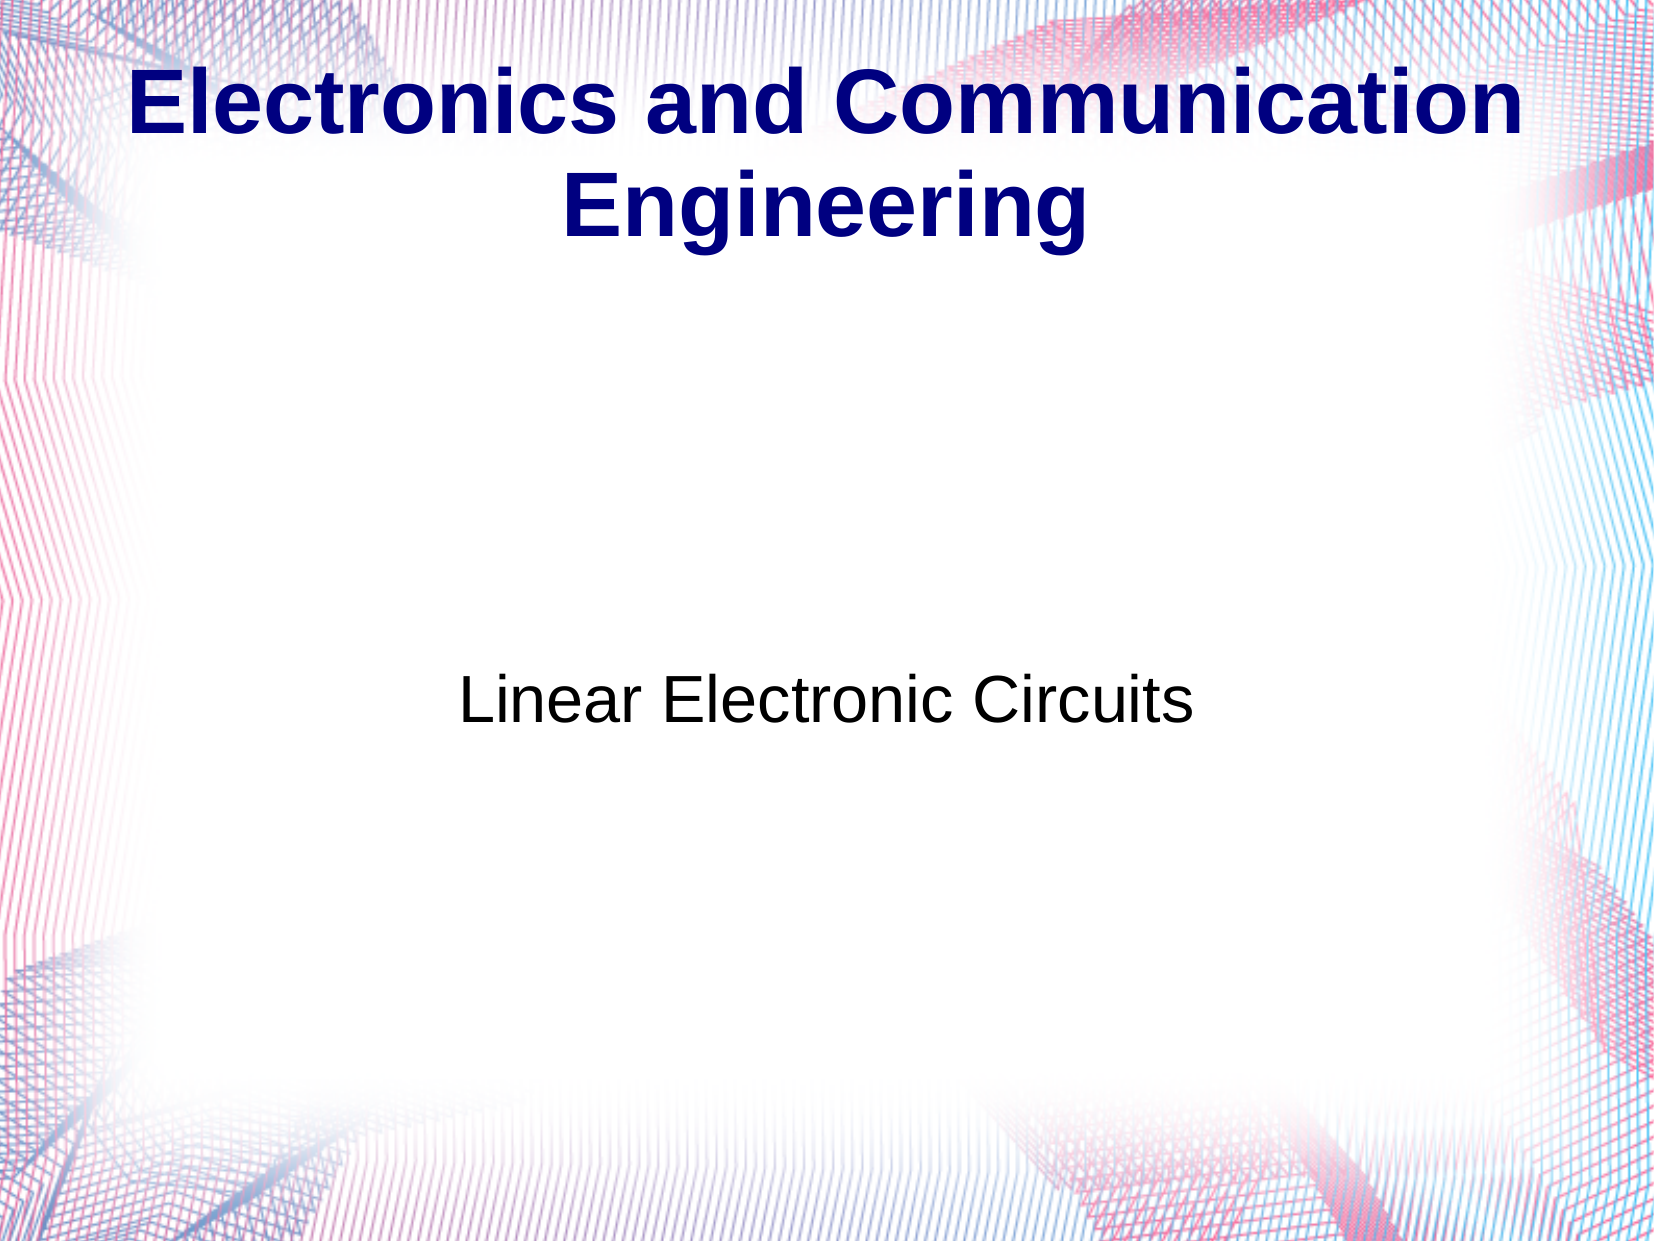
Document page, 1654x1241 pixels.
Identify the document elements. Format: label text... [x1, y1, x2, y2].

picture [0, 0, 1654, 1241]
title Electronics and Communication Engineering [82, 50, 1571, 256]
subtitle Linear Electronic Circuits [82, 290, 1571, 1109]
